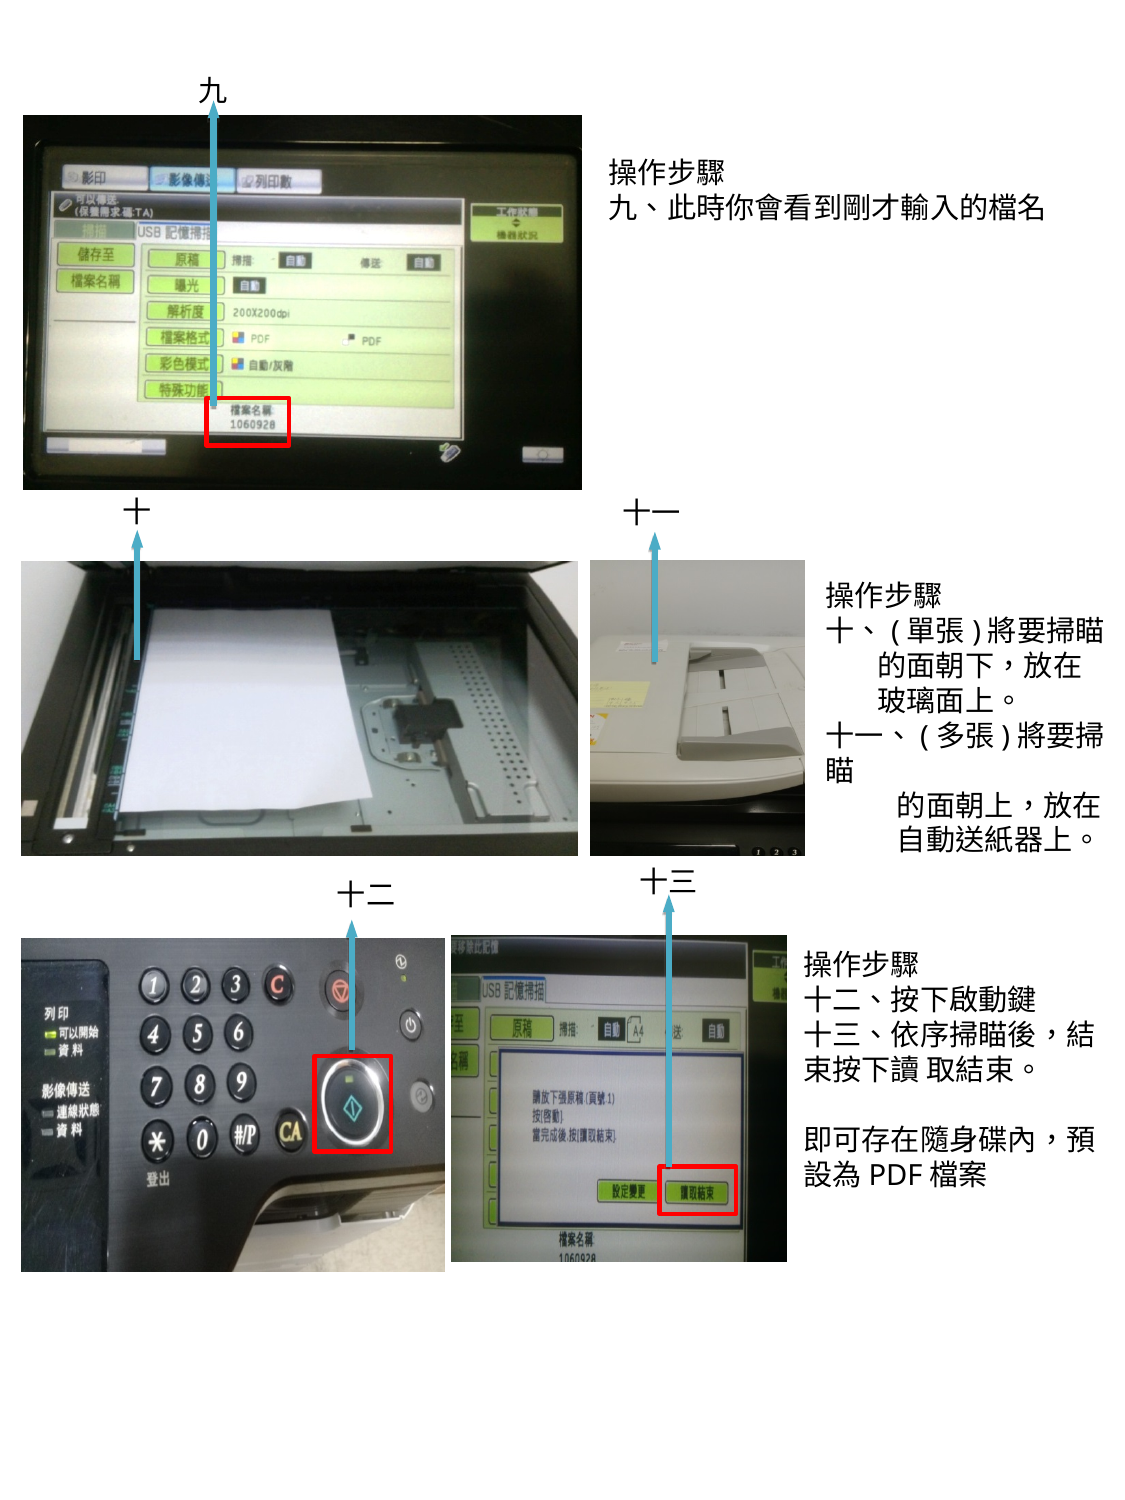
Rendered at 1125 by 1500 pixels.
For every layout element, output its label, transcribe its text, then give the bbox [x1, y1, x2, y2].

picture [23, 115, 582, 490]
picture [451, 935, 787, 1262]
text_box 十二 [321, 869, 412, 920]
text_box 十 [107, 485, 168, 537]
text_box 十一 [607, 486, 697, 538]
picture [590, 560, 805, 856]
text_box 九 [183, 64, 244, 115]
text_box 操作步驟 十、(單張)將要掃瞄 的面朝下，放在 玻璃面上。 十一、(多張)將要掃瞄 的面朝上，放在 自動送紙器上。 [810, 569, 1125, 833]
picture [21, 938, 445, 1272]
picture [21, 561, 578, 856]
text_box 十三 [624, 855, 714, 907]
text_box 操作步驟 九、此時你會看到剛才輸入的檔名 [593, 147, 1125, 233]
picture [662, 1169, 734, 1212]
picture [209, 400, 287, 443]
text_box 操作步驟 十二、按下啟動鍵 十三、依序掃瞄後，結束按下讀 取結束。 即可存在隨身碟內，預設為PDF檔案 [788, 938, 1125, 1202]
